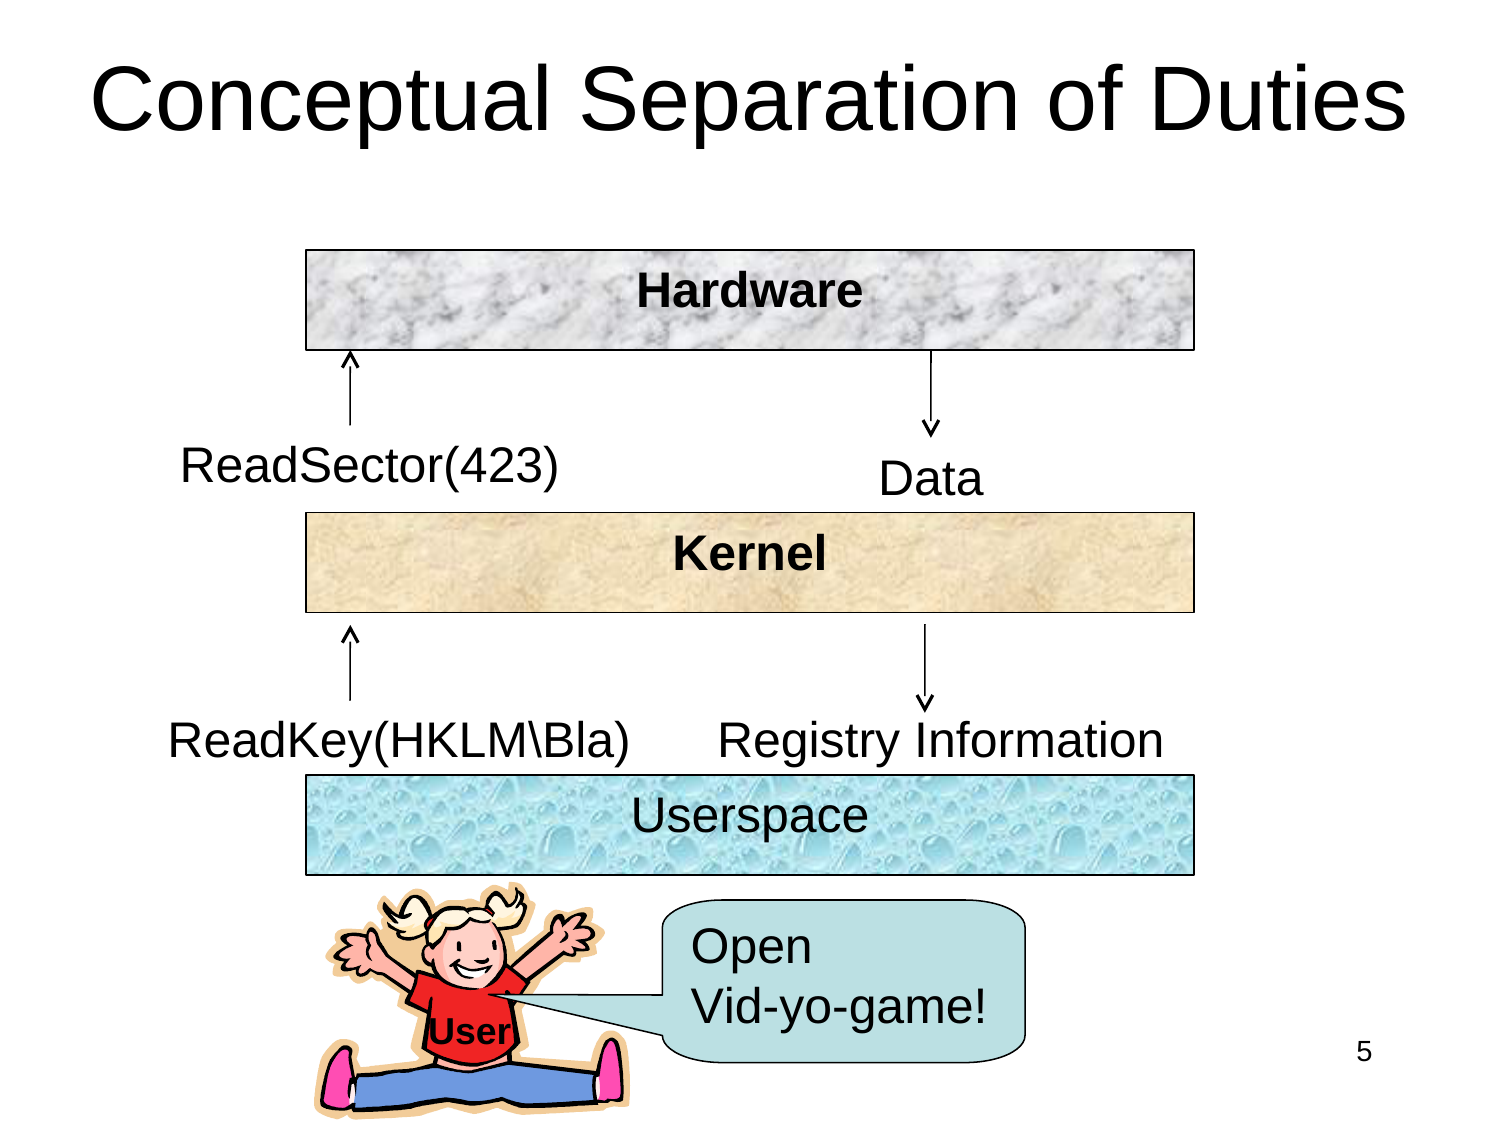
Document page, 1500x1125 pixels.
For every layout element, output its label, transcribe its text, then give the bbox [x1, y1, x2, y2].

picture [312, 877, 636, 1125]
title Conceptual Separation of Duties [0, 0, 1500, 188]
text_box Userspace [306, 774, 1194, 876]
text_box Registry Information [702, 699, 1180, 776]
text_box ReadKey(HKLM\Bla) [152, 699, 647, 776]
text_box Data [863, 437, 999, 513]
text_box ReadSector(423) [164, 424, 575, 501]
text_box User [413, 999, 527, 1061]
text_box <number> [1074, 1025, 1388, 1101]
text_box Open Vid-yo-game! [488, 900, 1026, 1063]
text_box Kernel [306, 512, 1194, 613]
text_box Hardware [306, 249, 1194, 351]
